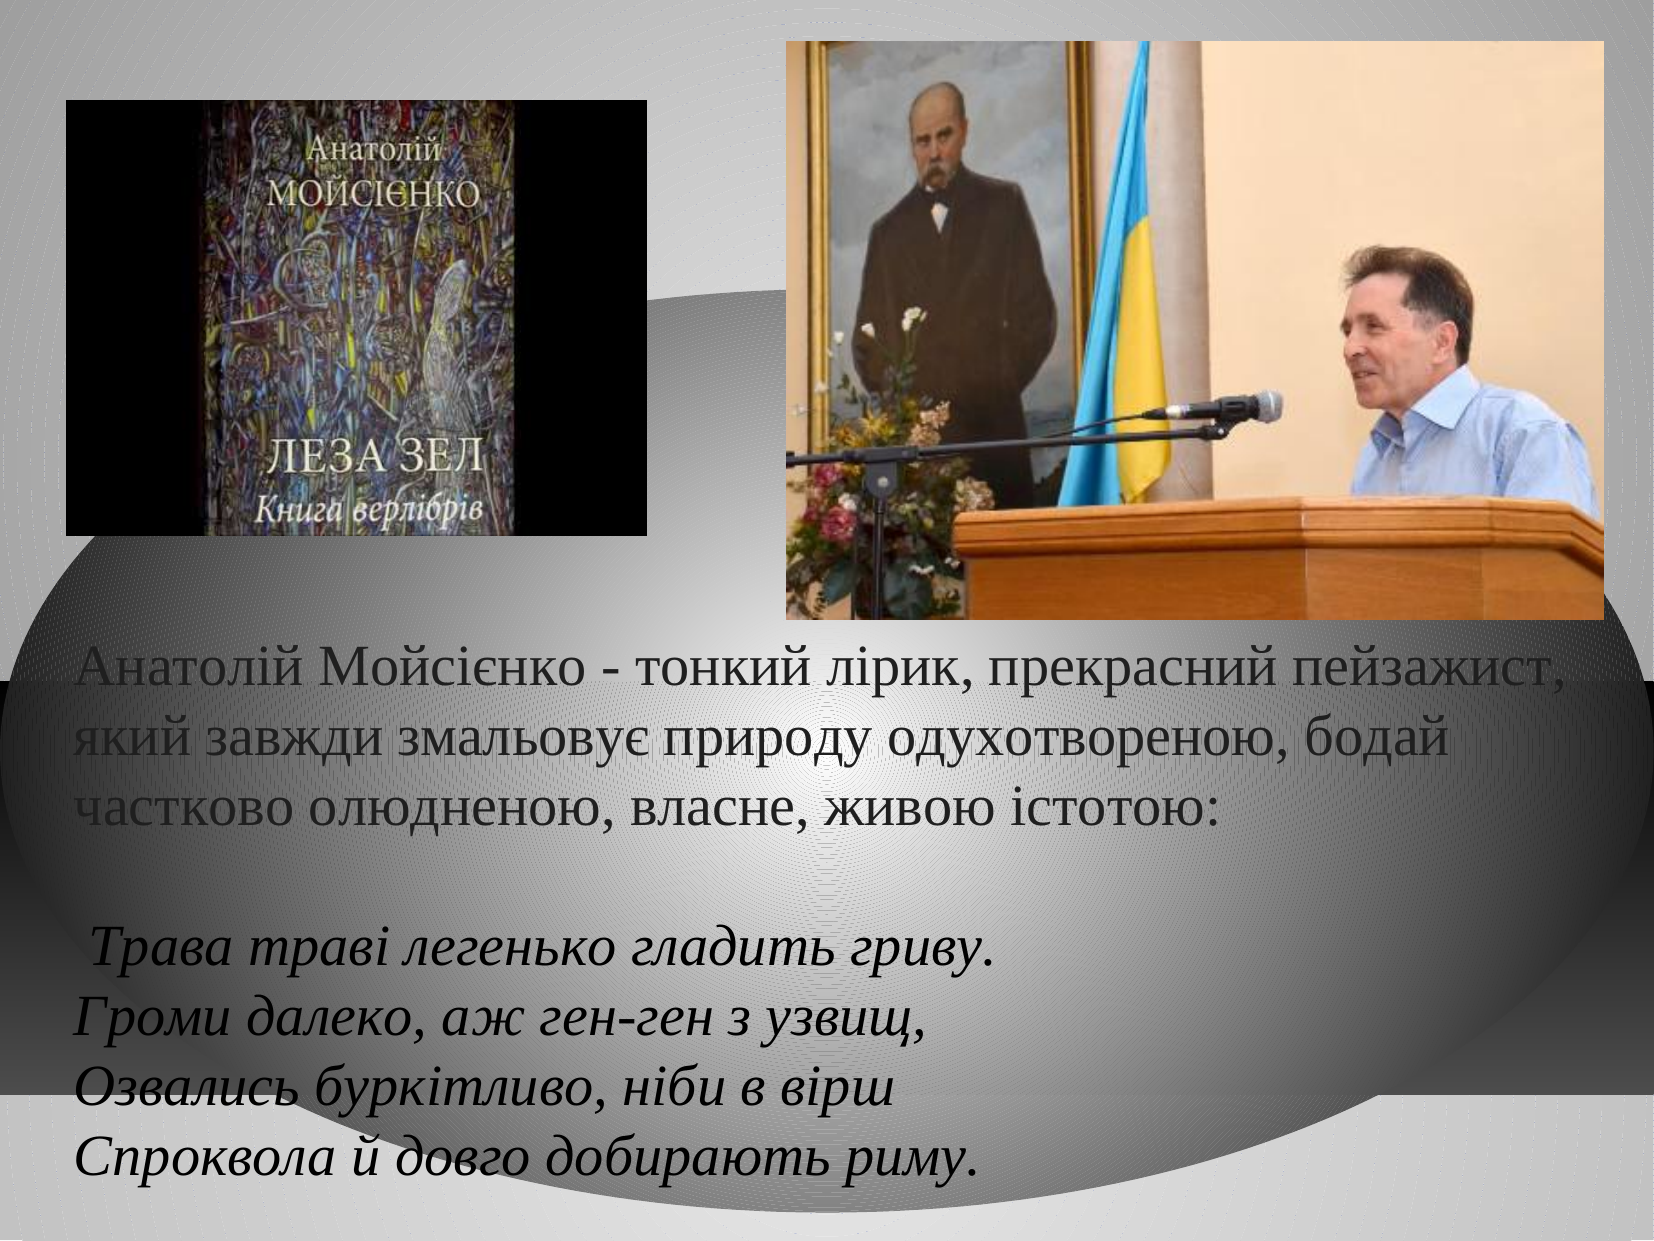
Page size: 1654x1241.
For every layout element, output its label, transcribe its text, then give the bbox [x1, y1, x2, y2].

picture [66, 100, 647, 536]
text_box Анатолій Мойсієнко - тонкий лірик, прекрасний пейзажист, який завжди змальовує природу одухотвореною, бодай частково олюдненою, власне, живою істотою: Трава траві легенько гладить гриву. Громи далеко, аж ген-ген з узвищ, Озвались буркітливо, ніби в вірш Спроквола й довго добирають риму. [58, 620, 1604, 1201]
picture [786, 41, 1604, 620]
